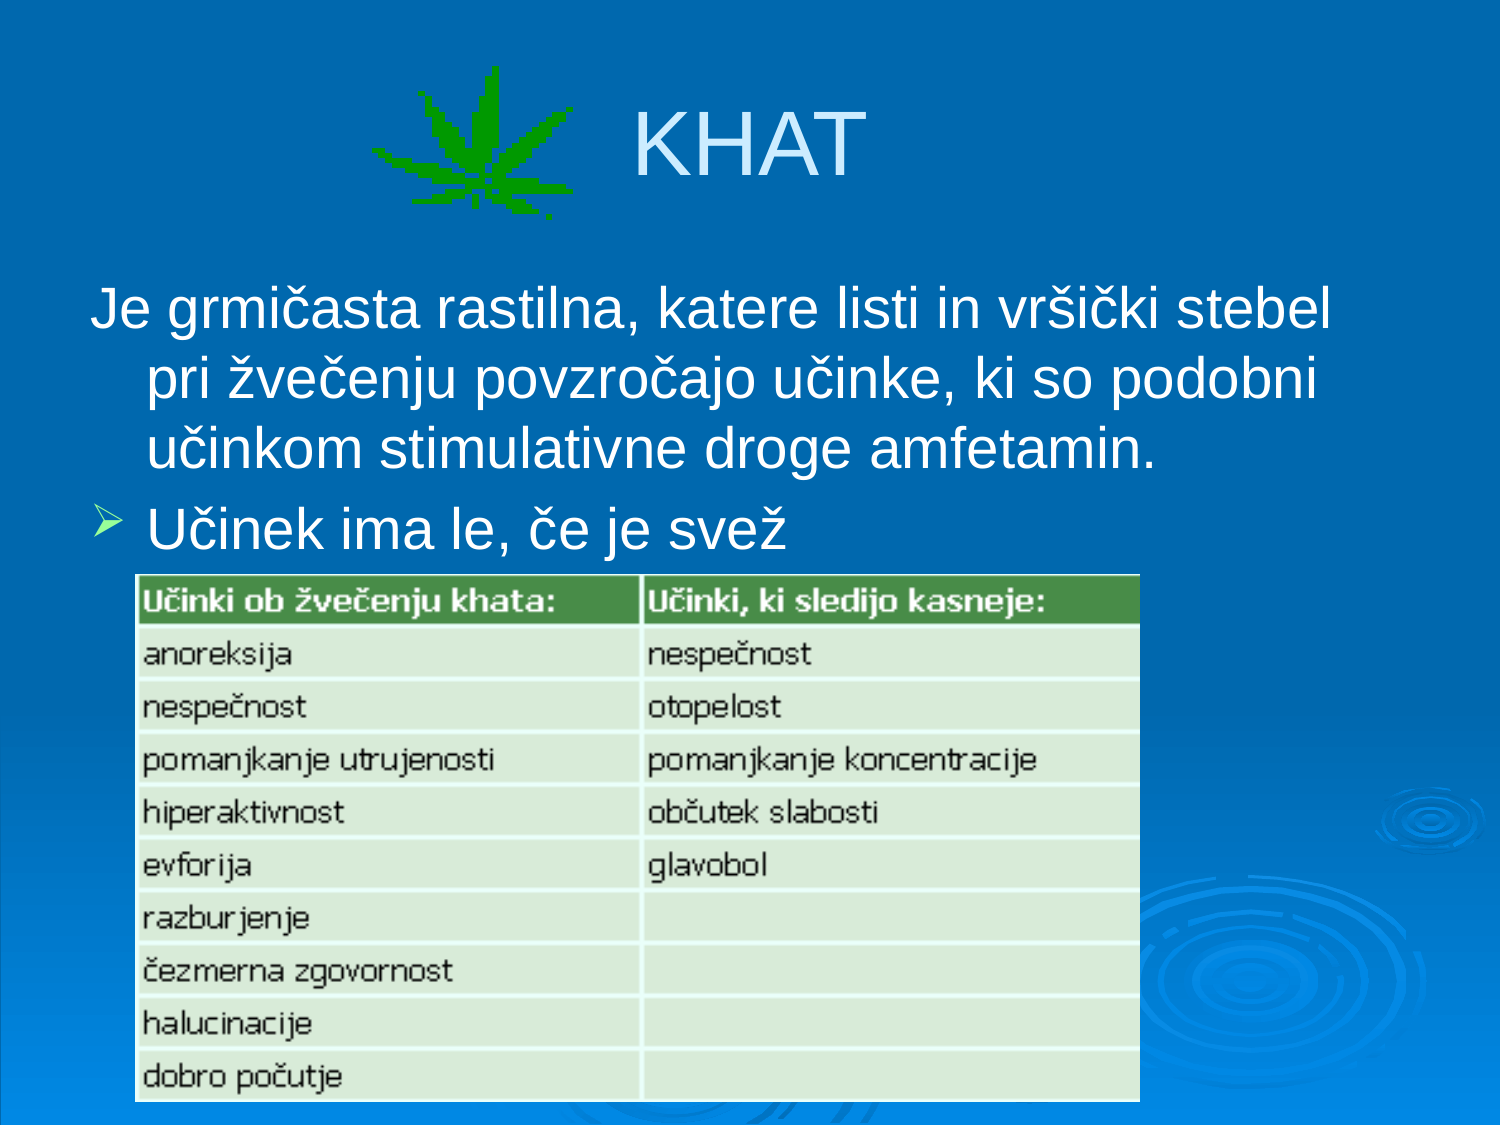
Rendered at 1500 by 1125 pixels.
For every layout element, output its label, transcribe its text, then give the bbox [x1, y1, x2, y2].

list Je grmičasta rastilna, katere listi in vršički stebel pri žvečenju povzročajo učinke, ki so podobni učinkom stimulativne droge amfetamin. Učinek ima le, če je svež [75, 262, 1425, 1005]
title KHAT [75, 45, 1425, 233]
picture [372, 66, 573, 220]
picture [135, 574, 1140, 1102]
